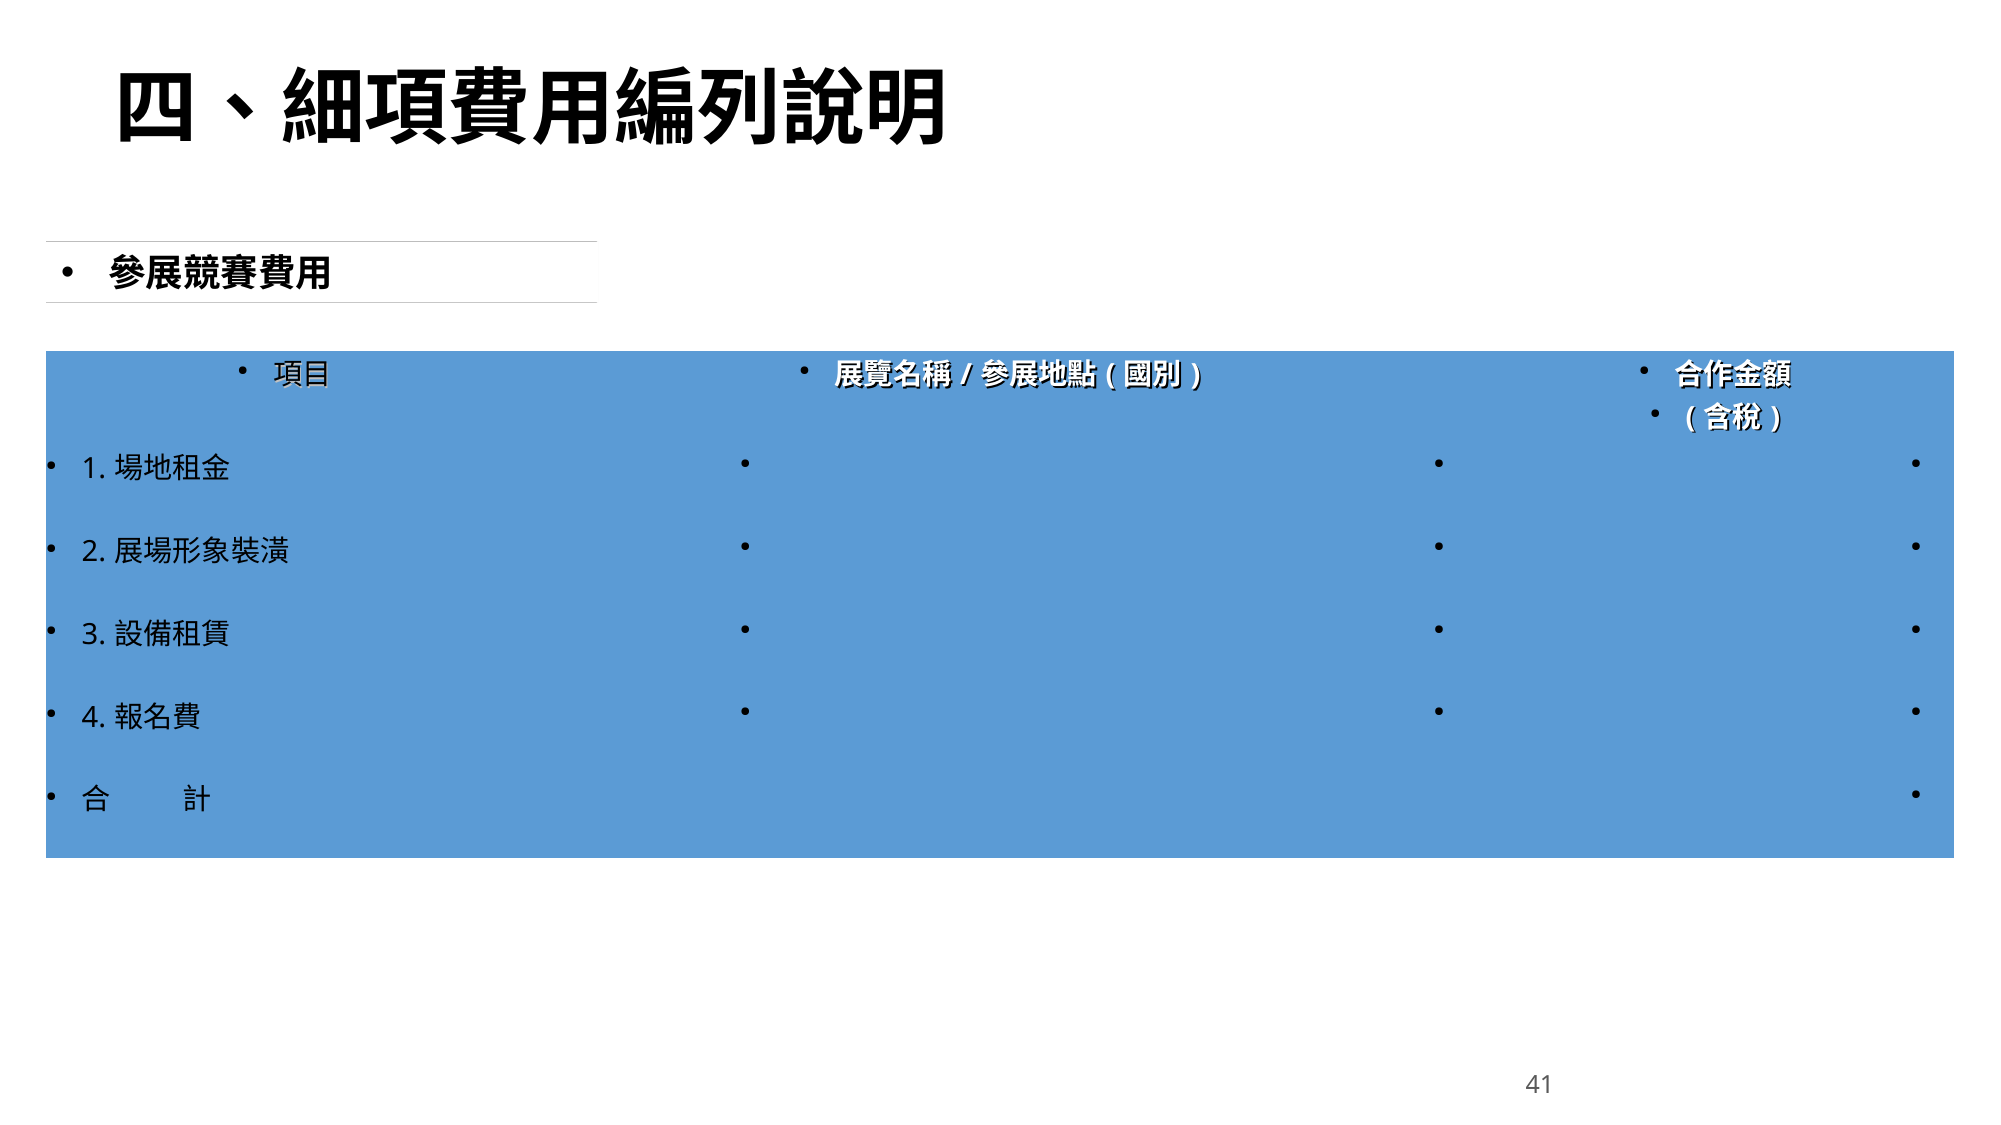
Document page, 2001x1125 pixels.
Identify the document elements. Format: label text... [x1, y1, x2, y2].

table_cell [523, 610, 1000, 693]
table_cell [523, 528, 1000, 610]
table_cell 1.場地租金 [46, 445, 523, 528]
table_cell [1000, 445, 1477, 528]
table_cell [1000, 693, 1477, 776]
table_cell [523, 693, 1000, 776]
table_cell [1477, 528, 1954, 610]
title 四、細項費用編列說明 [99, 56, 1900, 166]
table_cell [1477, 445, 1954, 528]
table_cell 合 計 [46, 776, 1477, 858]
table_cell 2.展場形象裝潢 [46, 528, 523, 610]
table_header 項目 [46, 351, 523, 445]
table_cell [1477, 693, 1954, 776]
table_cell [1000, 528, 1477, 610]
table_cell 3.設備租賃 [46, 610, 523, 693]
text_box 41 [1510, 1061, 1961, 1097]
table_header 展覽名稱/參展地點(國別) [523, 351, 1477, 445]
table_header 合作金額 (含稅) [1477, 351, 1954, 445]
table_cell [1477, 610, 1954, 693]
text_box 參展競賽費用 [46, 241, 598, 303]
table_cell 4.報名費 [46, 693, 523, 776]
table_cell [523, 445, 1000, 528]
table_cell [1000, 610, 1477, 693]
table_cell [1477, 776, 1954, 858]
